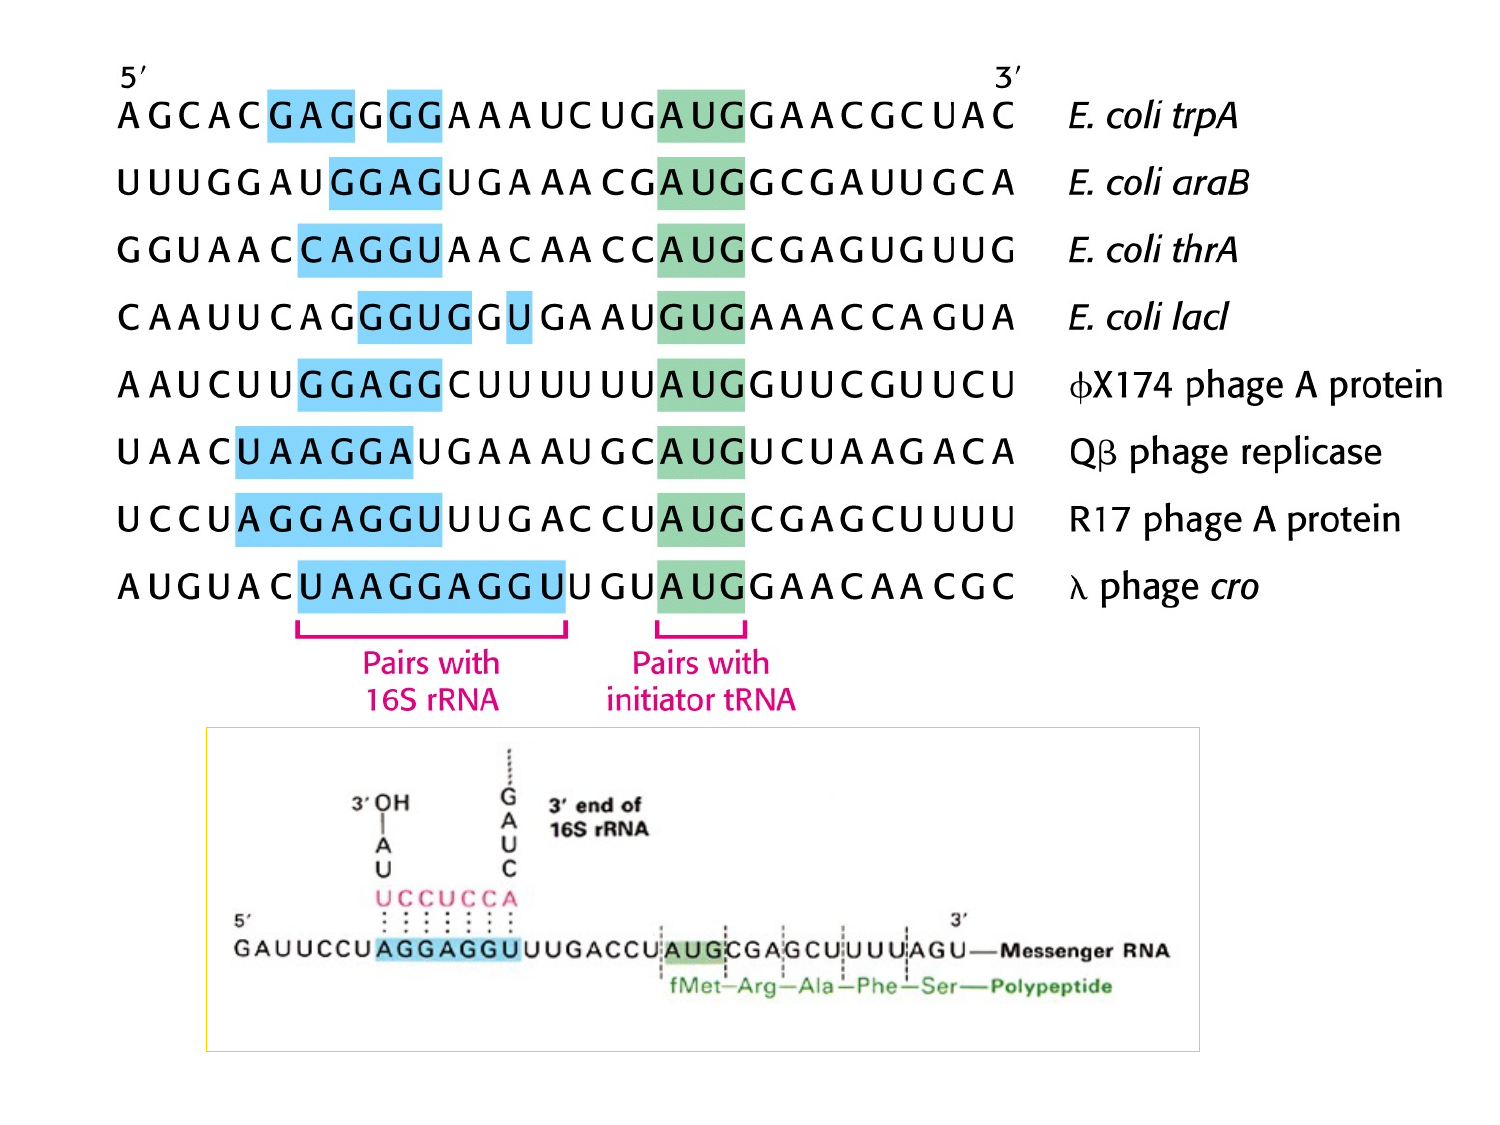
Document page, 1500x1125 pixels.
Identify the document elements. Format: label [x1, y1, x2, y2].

picture [100, 42, 1454, 1051]
